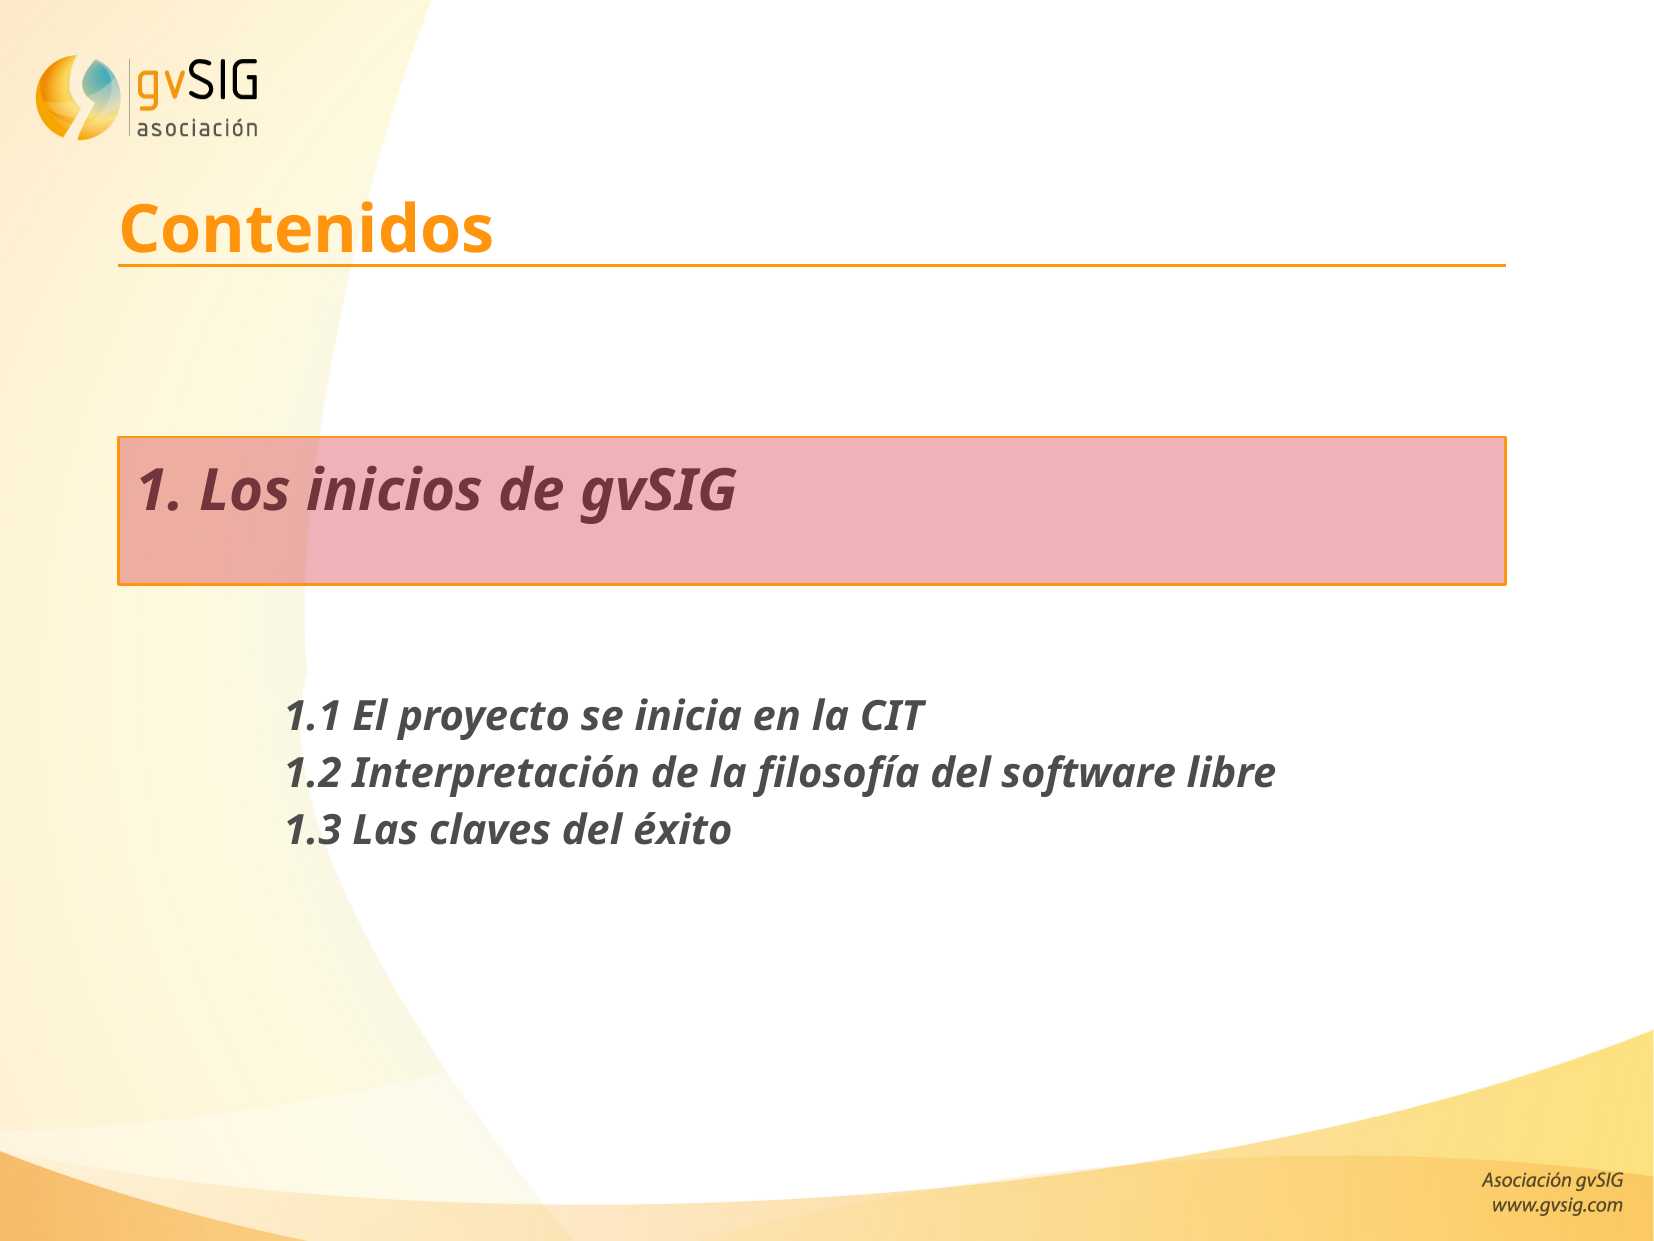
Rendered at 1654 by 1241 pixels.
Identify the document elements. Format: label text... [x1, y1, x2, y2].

picture [0, 0, 1654, 1241]
title Contenidos [118, 177, 1607, 276]
title 1. Los inicios de gvSIG 1.1 El proyecto se inicia en la CIT 1.2 Interpretación de la filosofía del software libre 1.3 Las claves del éxito [135, 484, 1654, 901]
text_box [118, 437, 1506, 585]
